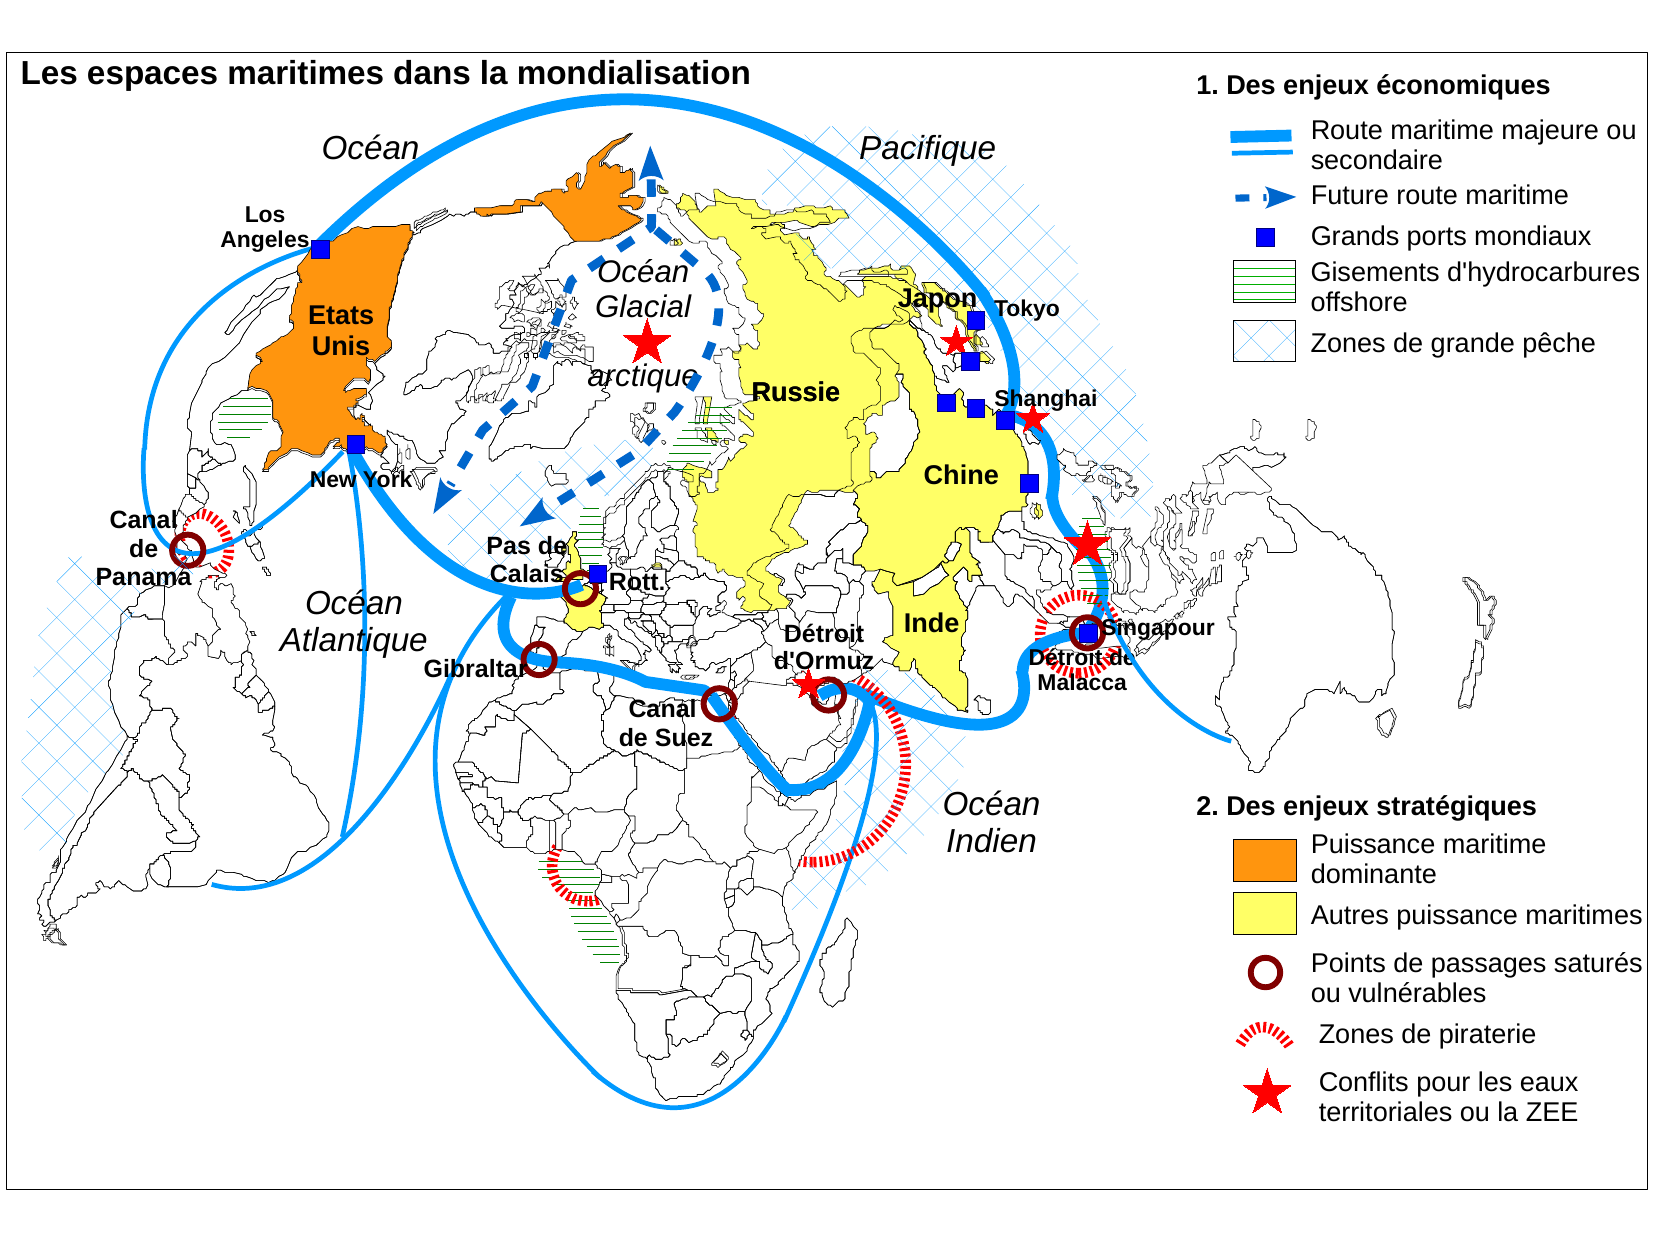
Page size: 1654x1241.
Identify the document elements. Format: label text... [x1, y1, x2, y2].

text_box Les espaces maritimes dans la mondialisation [5, 47, 877, 101]
text_box [674, 238, 683, 246]
text_box [245, 533, 265, 561]
text_box Conflits pour les eaux territoriales ou la ZEE [1303, 1059, 1630, 1135]
text_box Japon [875, 275, 1001, 322]
text_box 1. Des enjeux économiques [1181, 62, 1648, 114]
text_box Chine [898, 452, 1024, 499]
text_box [1377, 708, 1397, 736]
text_box [509, 313, 525, 322]
text_box [1188, 521, 1195, 536]
text_box Los Angeles [200, 193, 330, 263]
text_box [1233, 892, 1296, 935]
text_box [21, 545, 329, 927]
text_box [1233, 839, 1296, 882]
text_box [1077, 622, 1086, 637]
text_box [1256, 228, 1275, 247]
text_box 2. Des enjeux stratégiques [1181, 783, 1638, 834]
text_box Détroit d'Ormuz [754, 611, 894, 685]
text_box Grands ports mondiaux [1296, 213, 1627, 249]
text_box [262, 567, 271, 576]
text_box [1190, 598, 1197, 607]
text_box Points de passages saturés ou vulnérables [1296, 940, 1654, 1015]
text_box Détroit de Malacca [1130, 649, 1152, 681]
text_box [233, 511, 240, 524]
text_box [973, 695, 991, 715]
text_box [243, 502, 257, 526]
text_box [414, 207, 446, 229]
text_box [183, 174, 644, 499]
text_box [934, 322, 943, 327]
text_box [243, 465, 247, 477]
text_box Zones de piraterie [1303, 1012, 1630, 1057]
text_box [1196, 577, 1209, 597]
text_box [684, 675, 700, 680]
text_box [1180, 490, 1199, 509]
text_box Route maritime majeure ou secondaire [1296, 107, 1654, 183]
text_box [445, 174, 1154, 628]
text_box [1129, 506, 1197, 607]
text_box Inde [869, 600, 995, 647]
text_box [530, 332, 542, 354]
text_box [1465, 577, 1497, 640]
text_box [1215, 496, 1395, 773]
text_box Gibraltar [406, 647, 545, 691]
text_box Océan Glacial arctique [542, 246, 744, 401]
text_box Autres puissance maritimes [1296, 892, 1654, 938]
text_box Détroit de Malacca [1013, 637, 1152, 706]
text_box [1458, 639, 1484, 707]
text_box [1250, 419, 1262, 441]
text_box [1233, 320, 1295, 362]
text_box Zones de grande pêche [1295, 325, 1621, 366]
text_box [715, 666, 727, 673]
text_box [819, 917, 858, 1008]
text_box [988, 309, 1131, 378]
text_box New York [247, 459, 482, 502]
text_box [536, 299, 542, 314]
text_box Océan Pacifique [290, 121, 1028, 174]
text_box [1219, 550, 1224, 559]
text_box Rott. [572, 560, 702, 604]
text_box [819, 695, 841, 707]
text_box Canal de Panama [80, 498, 208, 601]
text_box [489, 393, 596, 462]
text_box Océan Indien [892, 778, 1093, 868]
text_box [1243, 1068, 1291, 1113]
text_box Singapour [1086, 607, 1264, 649]
text_box Puissance maritime dominante [1296, 821, 1654, 892]
text_box Pas de Calais [457, 524, 597, 597]
text_box Etats Unis [278, 293, 404, 375]
text_box Shanghai [957, 378, 1134, 420]
text_box Canal de Suez [578, 687, 747, 761]
text_box [1233, 260, 1295, 303]
text_box Russie [733, 369, 859, 416]
text_box [655, 533, 679, 560]
text_box Océan Atlantique [253, 577, 455, 667]
text_box [530, 319, 542, 329]
text_box [41, 928, 67, 946]
text_box [1034, 502, 1043, 520]
text_box Future route maritime [1296, 172, 1633, 218]
text_box Tokyo [962, 288, 1092, 331]
text_box Gisements d'hydrocarbures offshore [1295, 249, 1654, 325]
text_box [607, 635, 614, 657]
text_box [1202, 508, 1214, 534]
text_box [645, 402, 656, 414]
text_box [659, 185, 669, 194]
text_box [1202, 446, 1287, 505]
text_box [1215, 564, 1222, 584]
text_box [453, 573, 970, 1101]
